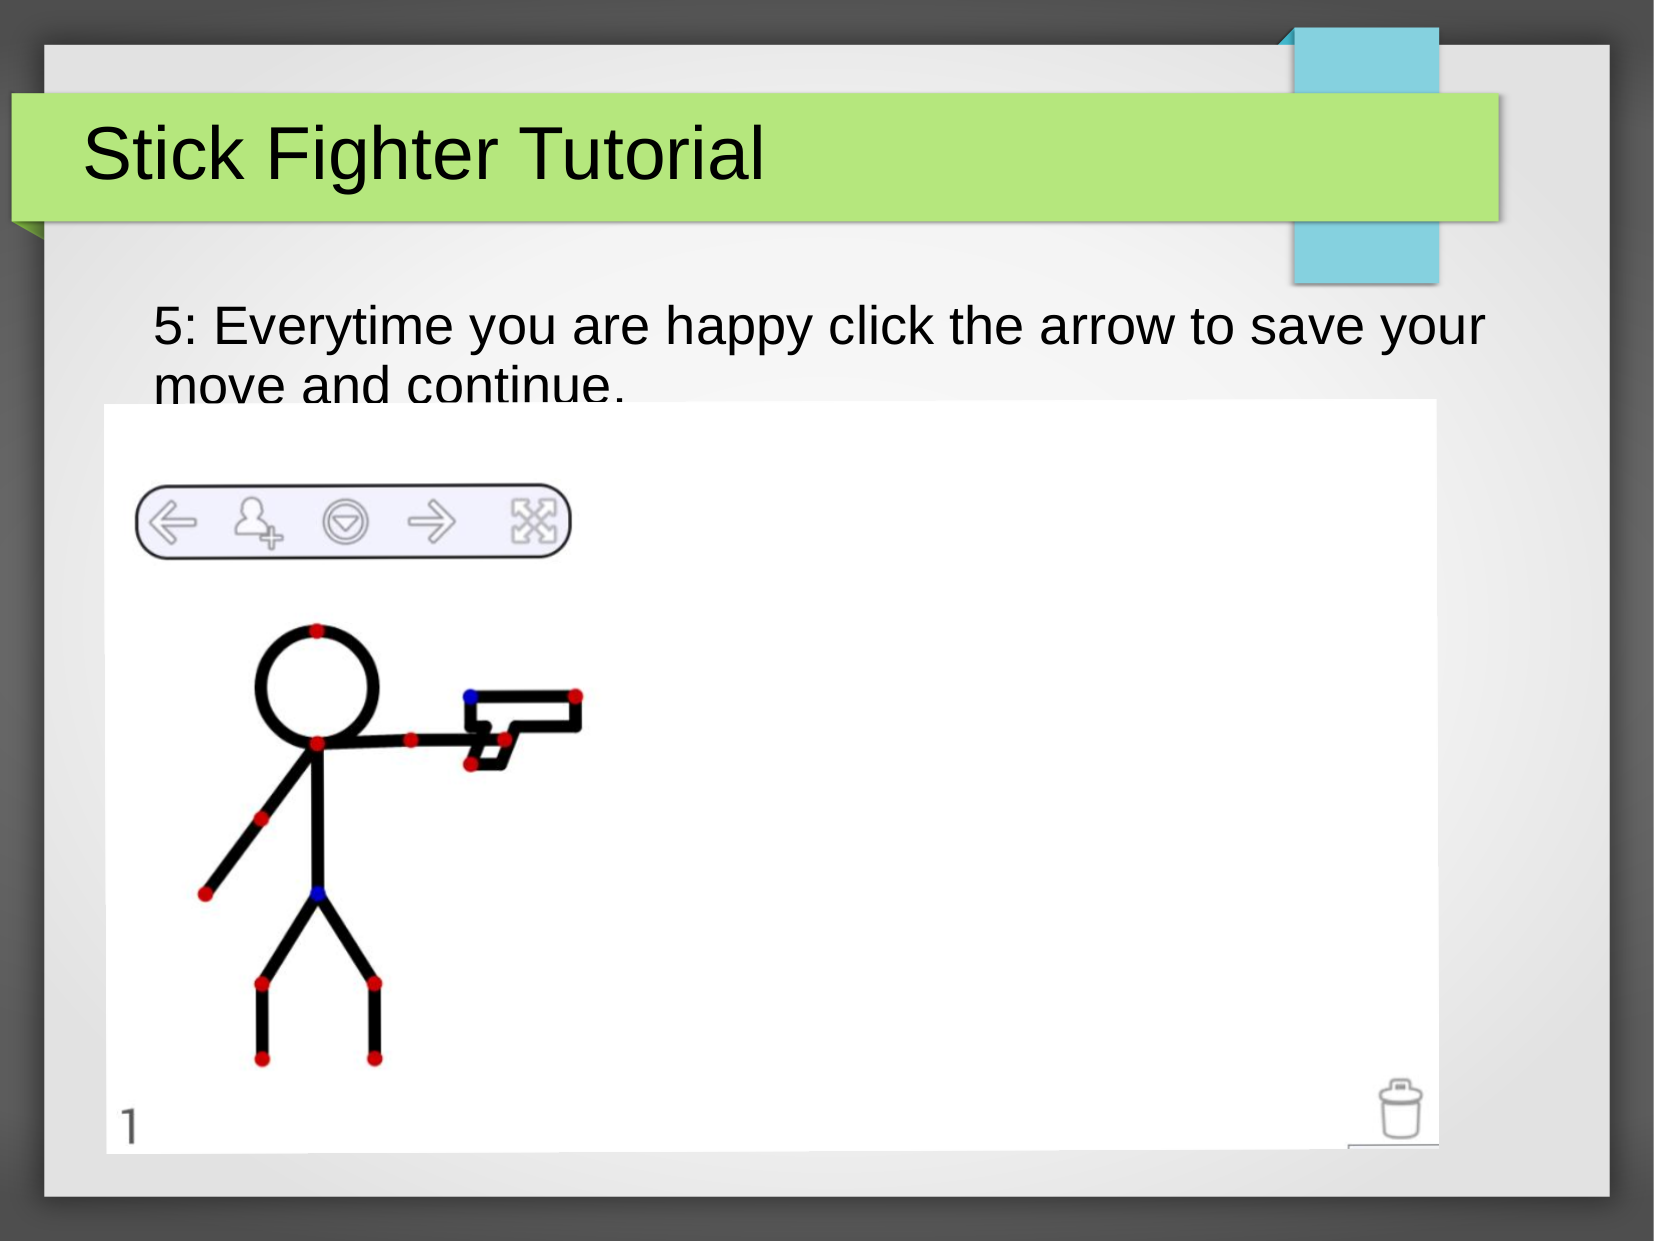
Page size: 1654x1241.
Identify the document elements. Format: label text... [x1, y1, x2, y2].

title Stick Fighter Tutorial [82, 94, 1264, 213]
picture [0, 0, 1654, 1241]
list 5: Everytime you are happy click the arrow to save your move and continue. [82, 295, 1571, 1015]
